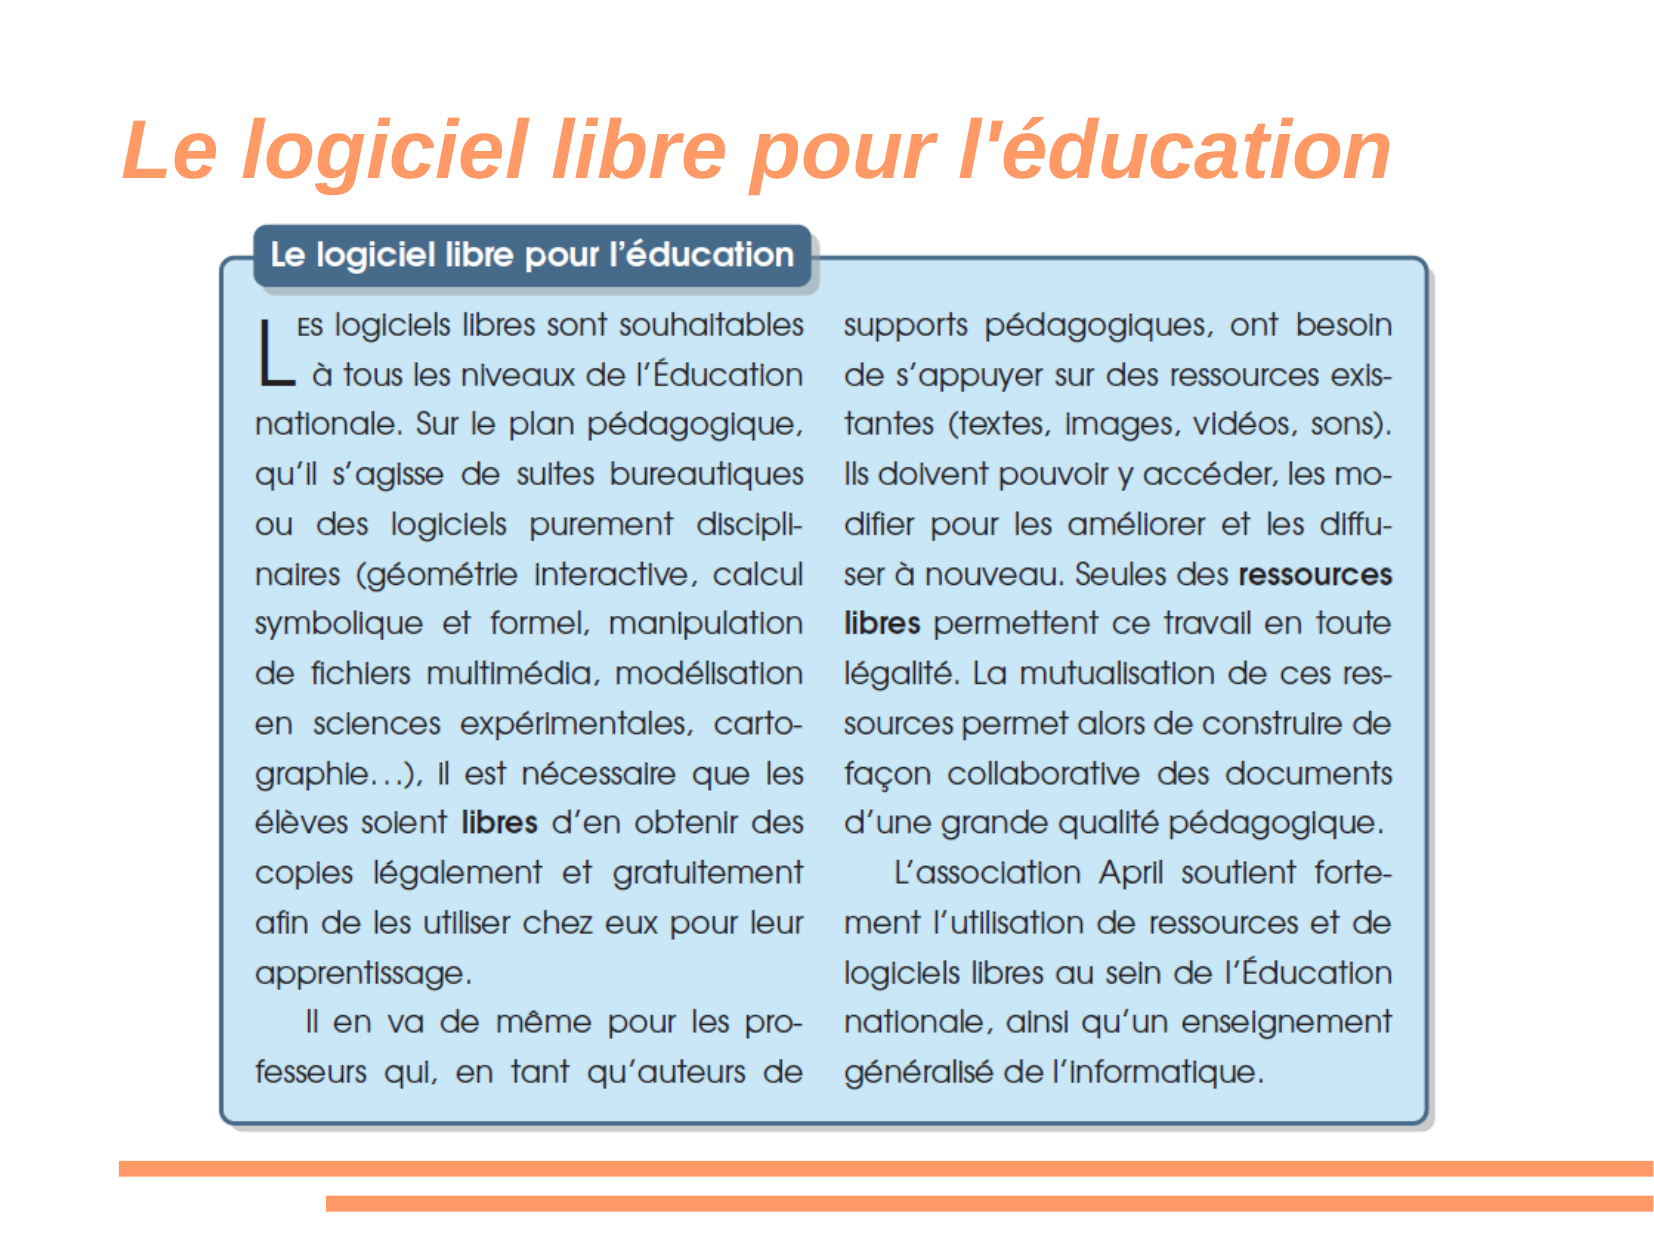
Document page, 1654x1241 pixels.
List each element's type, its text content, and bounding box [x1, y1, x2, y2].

picture [206, 206, 1452, 1148]
title Le logiciel libre pour l'éducation [121, 46, 1534, 254]
